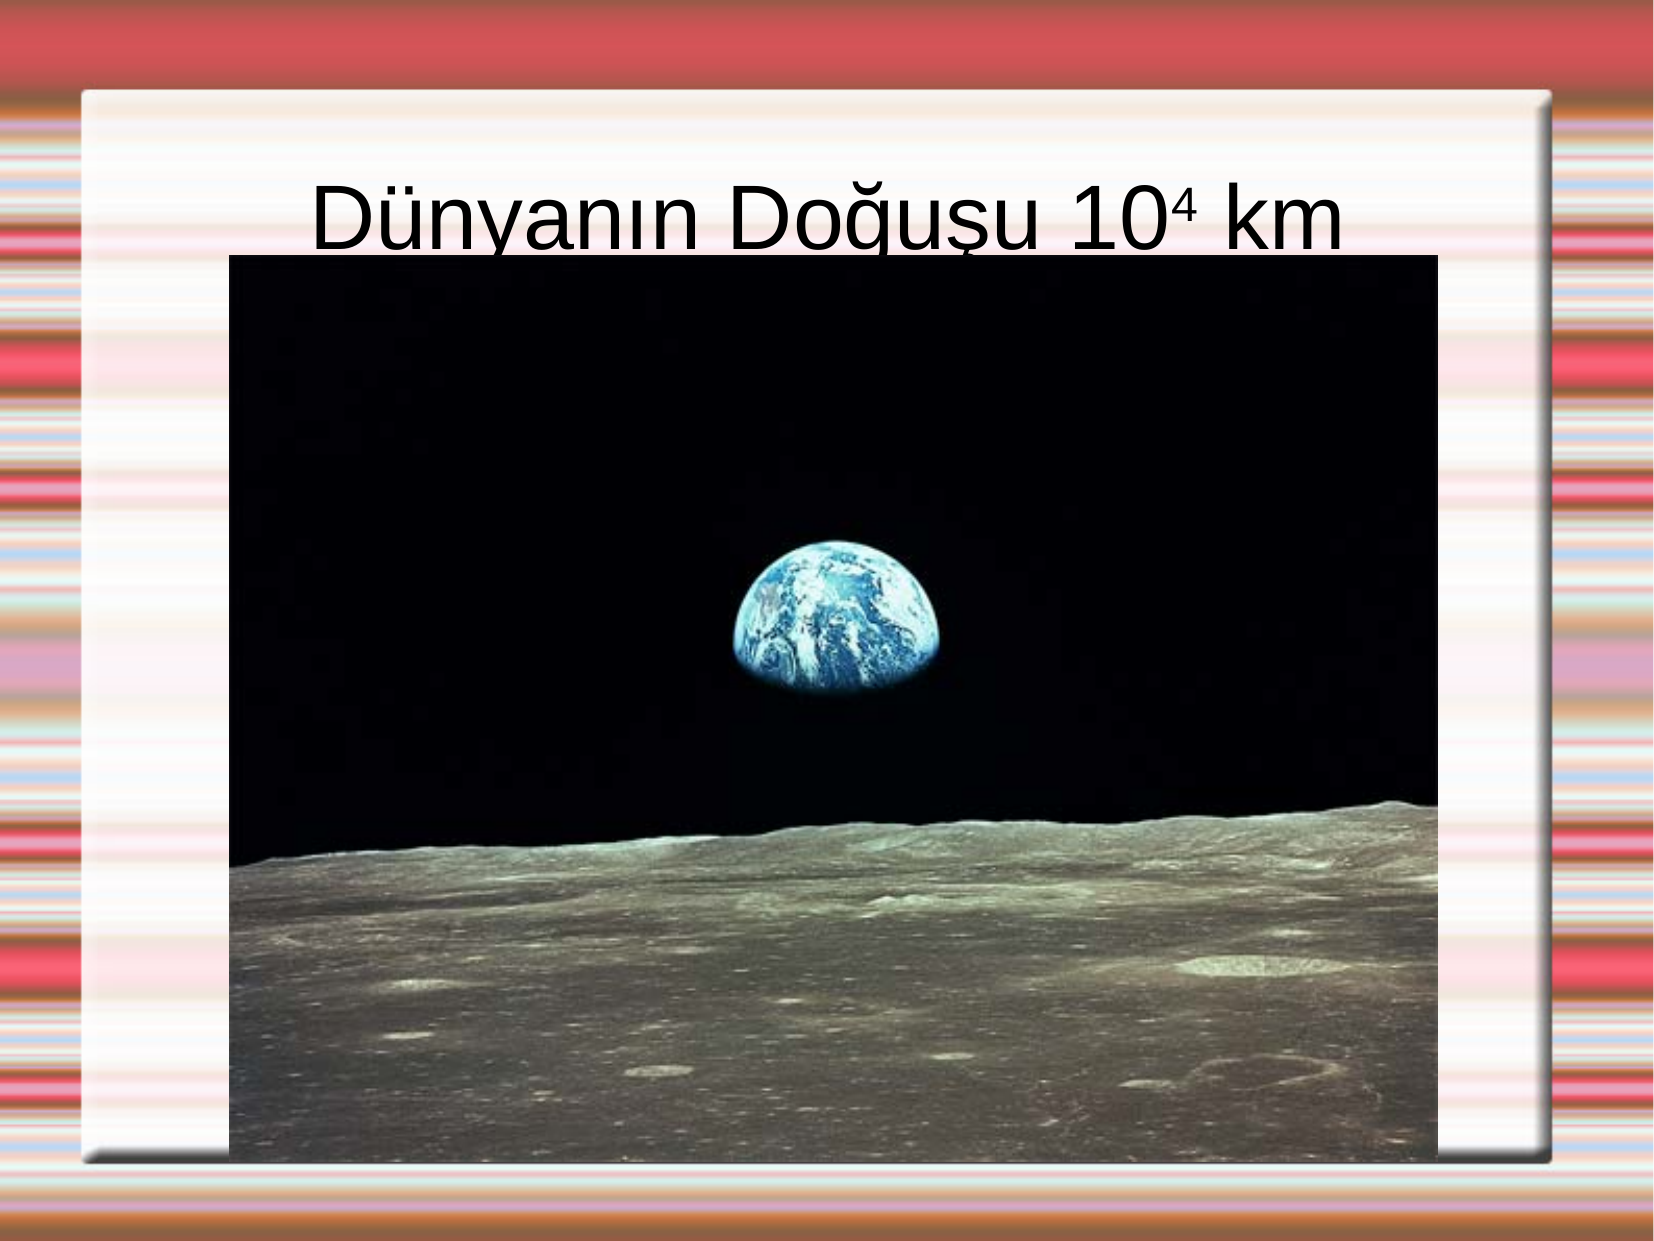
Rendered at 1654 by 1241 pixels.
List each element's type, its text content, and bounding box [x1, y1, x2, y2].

title Dünyanın Doğuşu 104 km [121, 114, 1534, 322]
picture [0, 0, 1654, 1241]
